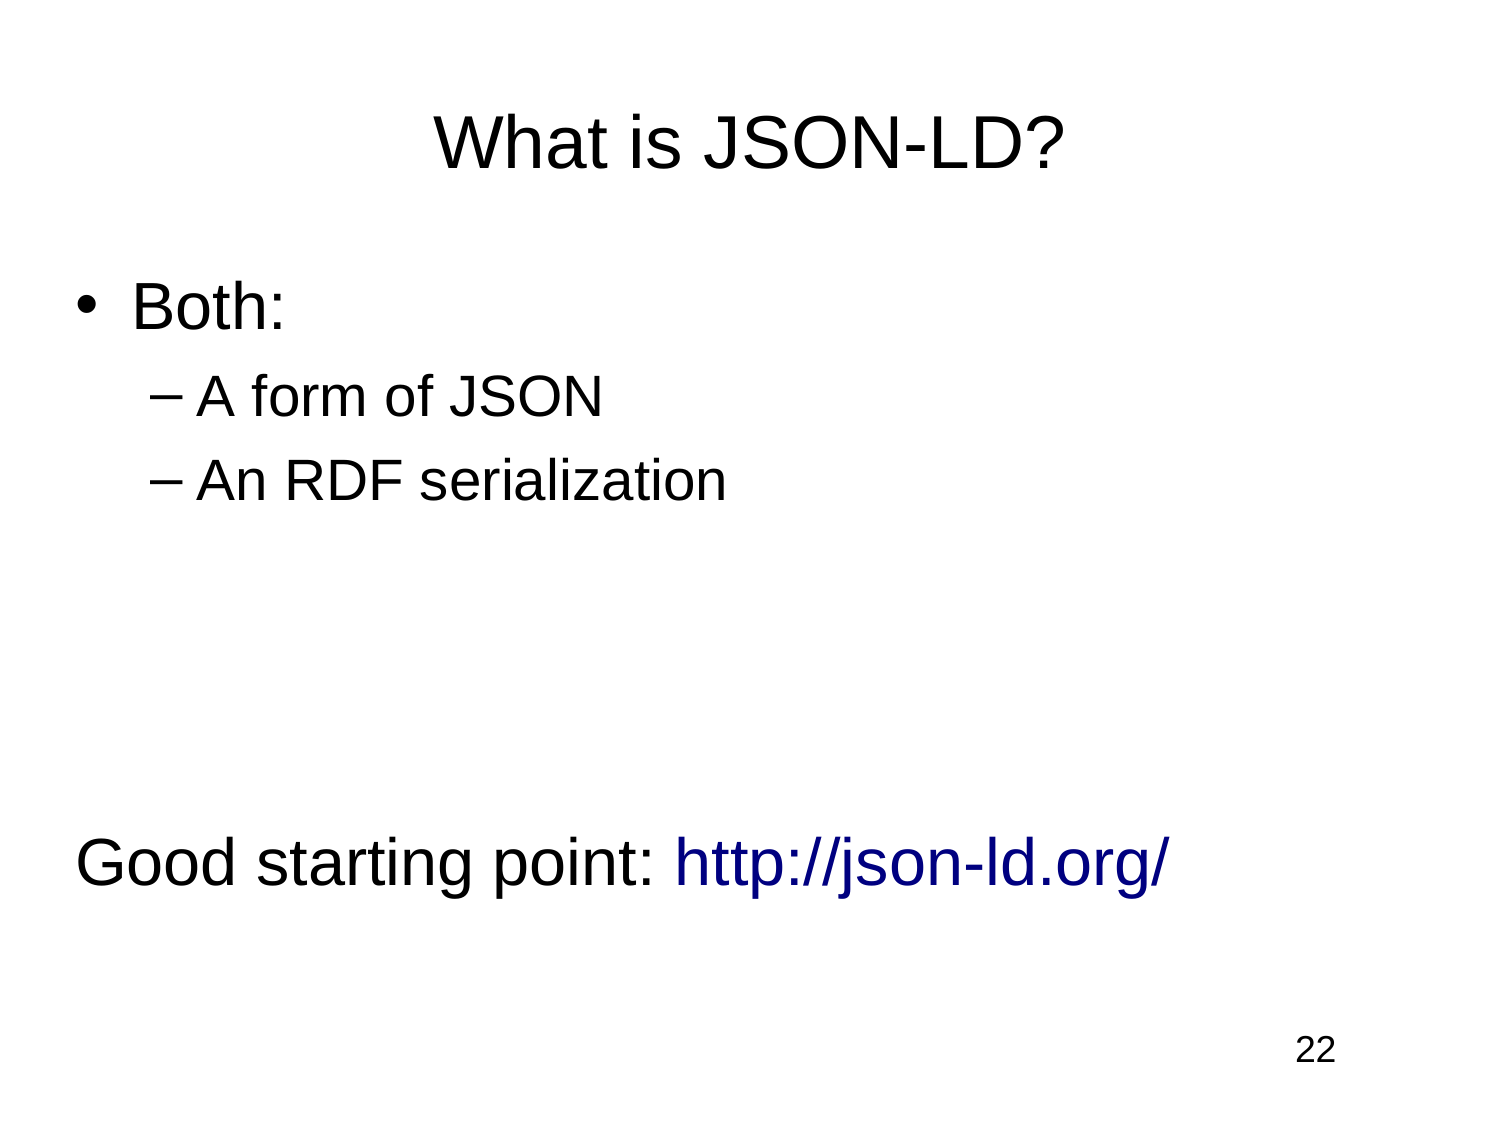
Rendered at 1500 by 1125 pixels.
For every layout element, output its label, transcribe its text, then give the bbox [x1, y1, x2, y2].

title What is JSON-LD? [75, 44, 1425, 233]
list Both: A form of JSON An RDF serialization Good starting point: http://json-ld.org/ [75, 263, 1395, 916]
